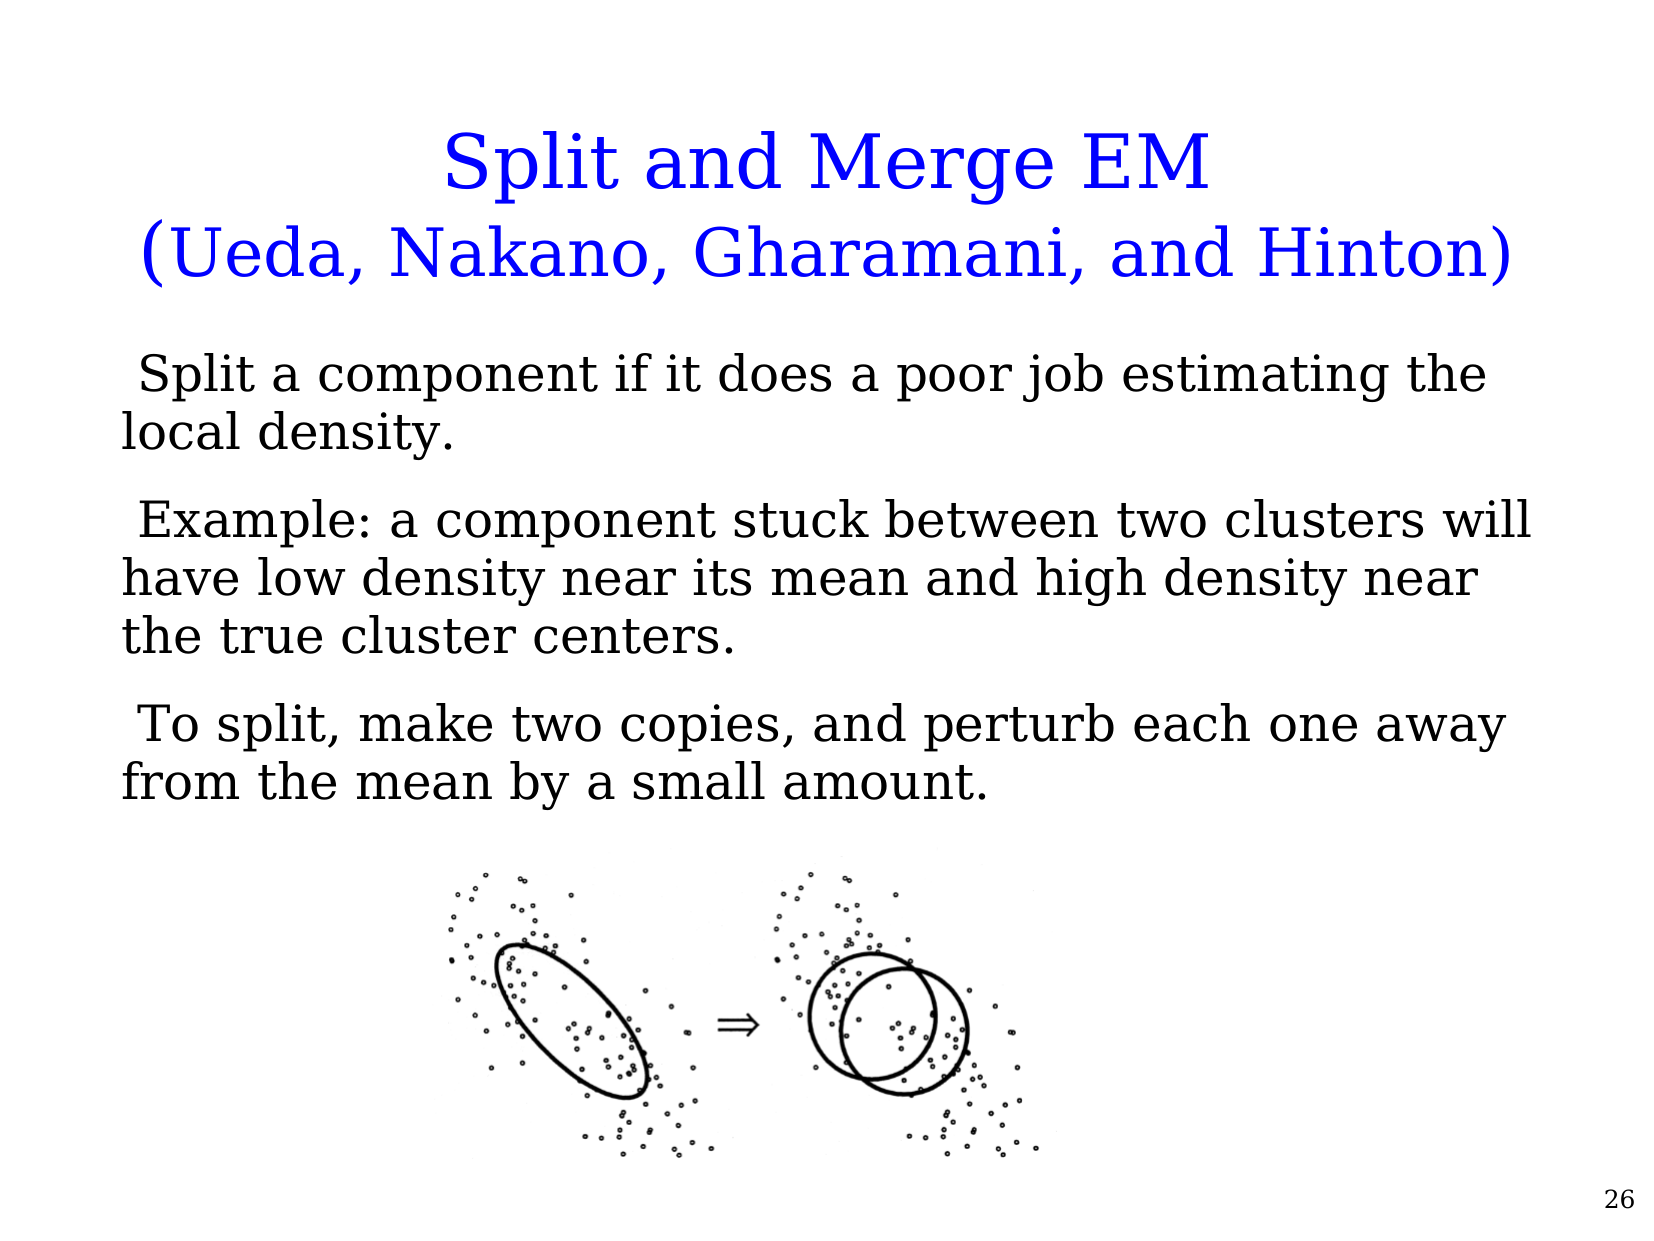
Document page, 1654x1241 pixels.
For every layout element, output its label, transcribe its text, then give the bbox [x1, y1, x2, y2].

picture [415, 844, 1064, 1172]
list Split a component if it does a poor job estimating the local density. Example: a component stuck between two clusters will have low density near its mean and high density near the true cluster centers. To split, make two copies, and perturb each one away from the mean by a small amount. [121, 344, 1534, 1127]
title Split and Merge EM (Ueda, Nakano, Gharamani, and Hinton) [121, 102, 1534, 311]
